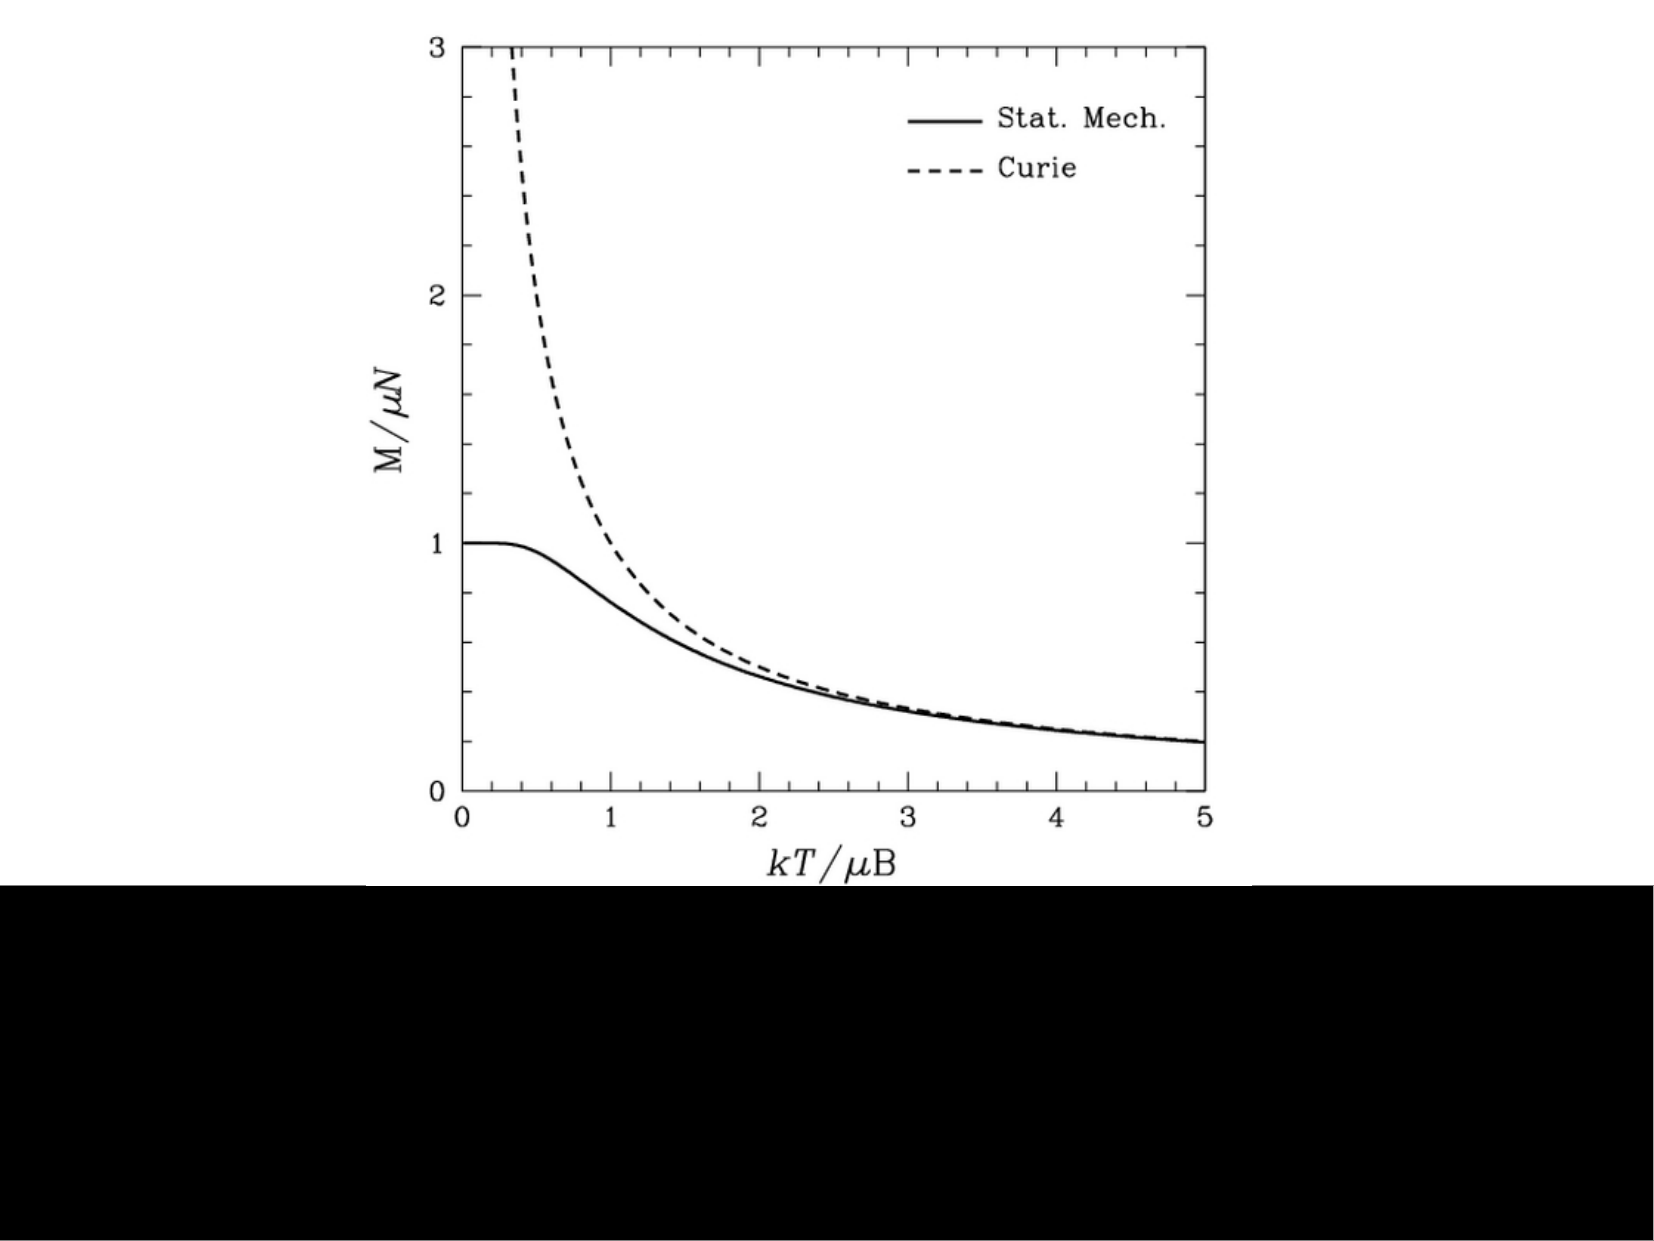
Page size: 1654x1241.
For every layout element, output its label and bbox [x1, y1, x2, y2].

text_box [0, 885, 1654, 1241]
picture [366, 0, 1252, 886]
